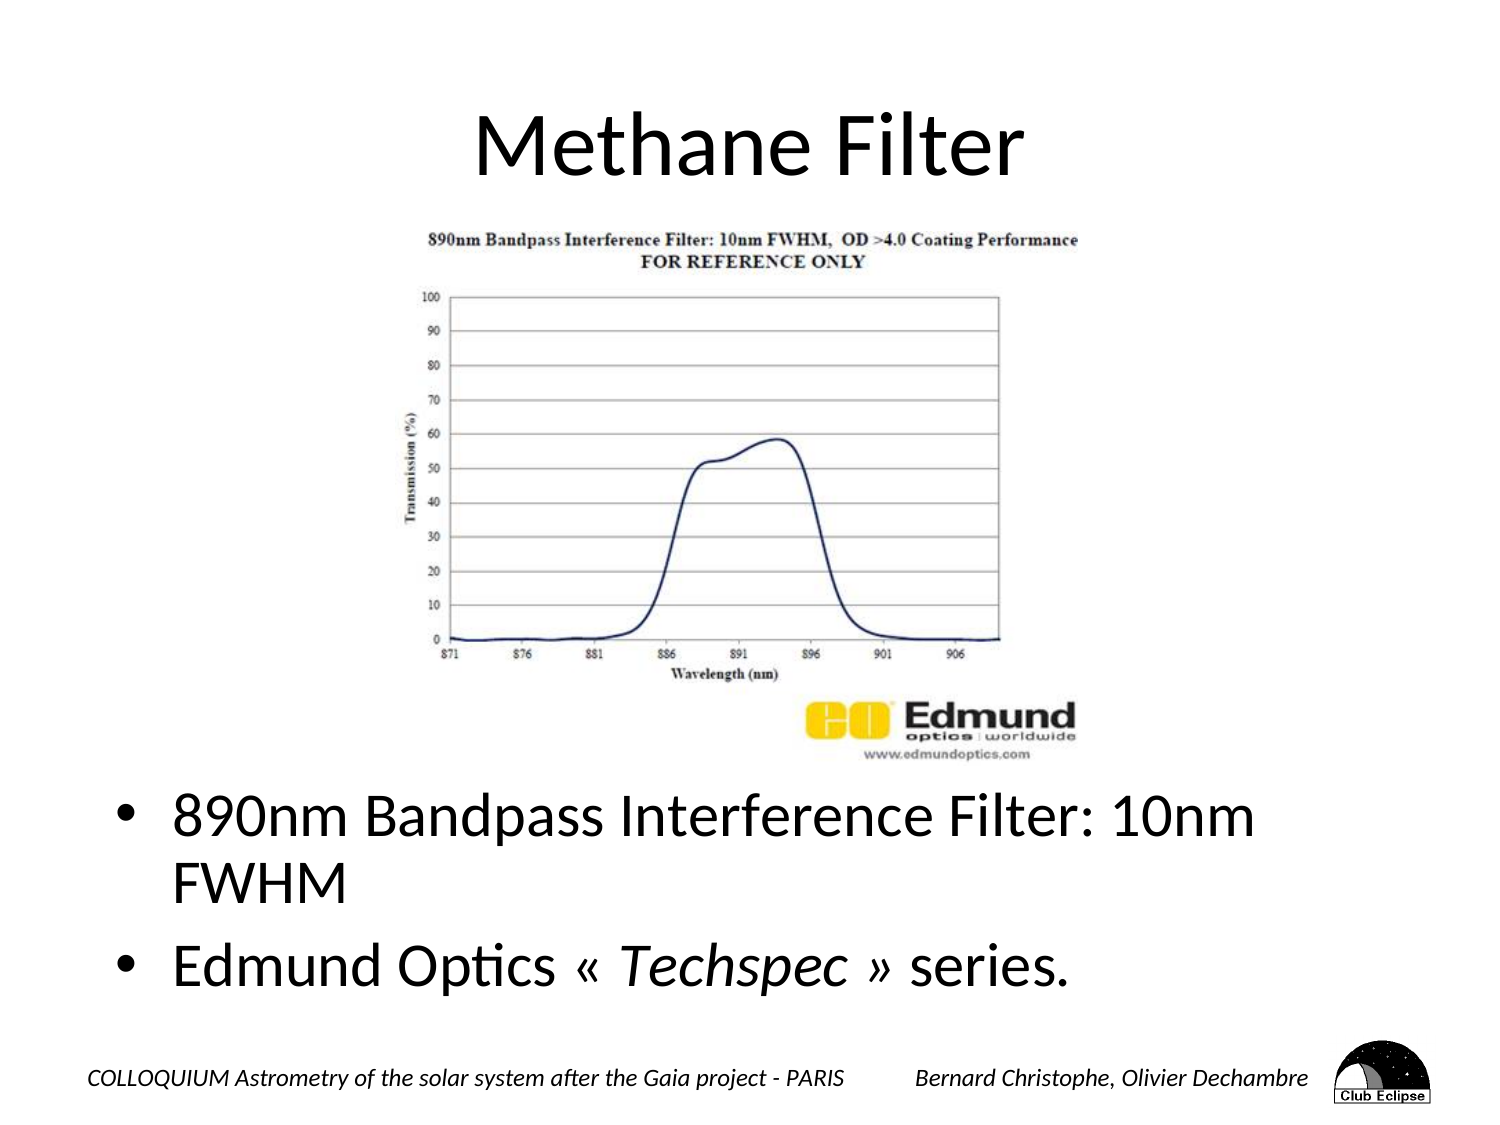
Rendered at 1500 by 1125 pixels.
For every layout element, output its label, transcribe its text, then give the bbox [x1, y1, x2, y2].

picture [395, 231, 1078, 766]
text_box Bernard Christophe, Olivier Dechambre [887, 1046, 1325, 1107]
list 890nm Bandpass Interference Filter: 10nm FWHM Edmund Optics « Techspec » series. [100, 774, 1451, 1016]
text_box COLLOQUIUM Astrometry of the solar system after the Gaia project - PARIS [64, 1046, 869, 1107]
title Methane Filter [75, 45, 1426, 233]
picture [1328, 1035, 1436, 1108]
